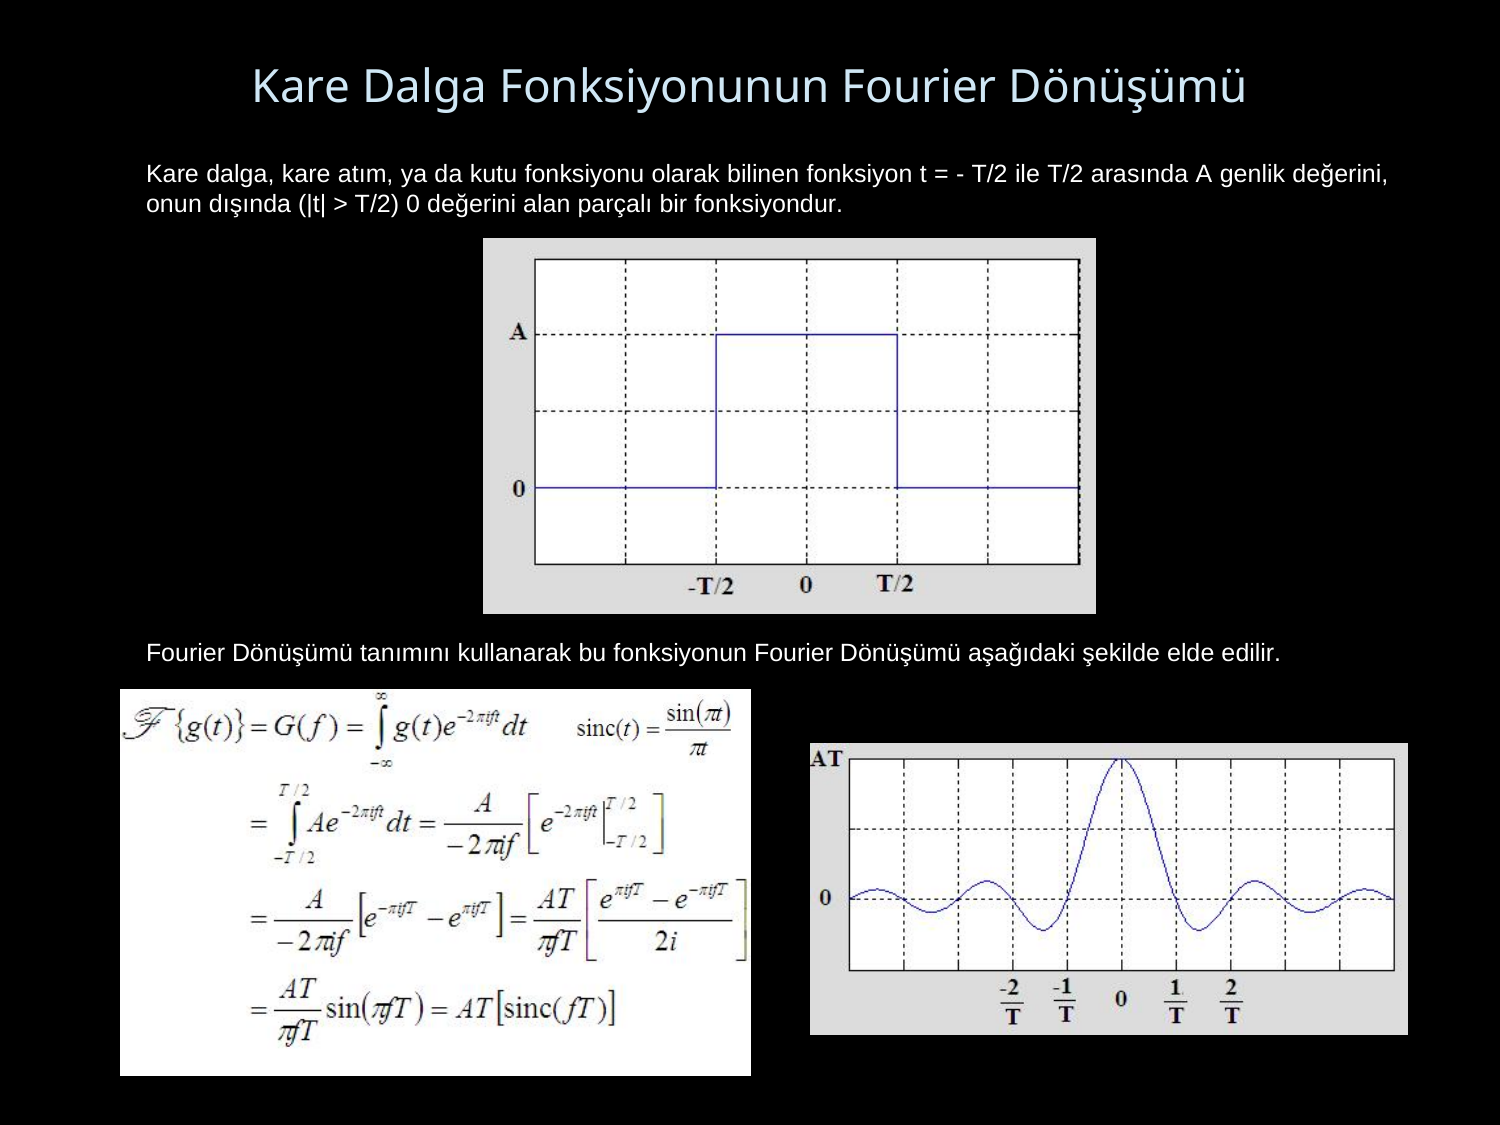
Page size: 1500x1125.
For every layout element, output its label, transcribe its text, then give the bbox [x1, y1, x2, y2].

title Kare Dalga Fonksiyonunun Fourier Dönüşümü [75, 24, 1426, 145]
list Kare dalga, kare atım, ya da kutu fonksiyonu olarak bilinen fonksiyon t = - T/2 ile T/2 arasında A genlik değerini, onun dışında (|t| > T/2) 0 değerini alan parçalı bir fonksiyondur. [75, 150, 1456, 245]
list Fourier Dönüşümü tanımını kullanarak bu fonksiyonun Fourier Dönüşümü aşağıdaki şekilde elde edilir. [75, 628, 1456, 695]
picture [810, 743, 1408, 1036]
picture [120, 689, 751, 1076]
picture [483, 238, 1096, 614]
